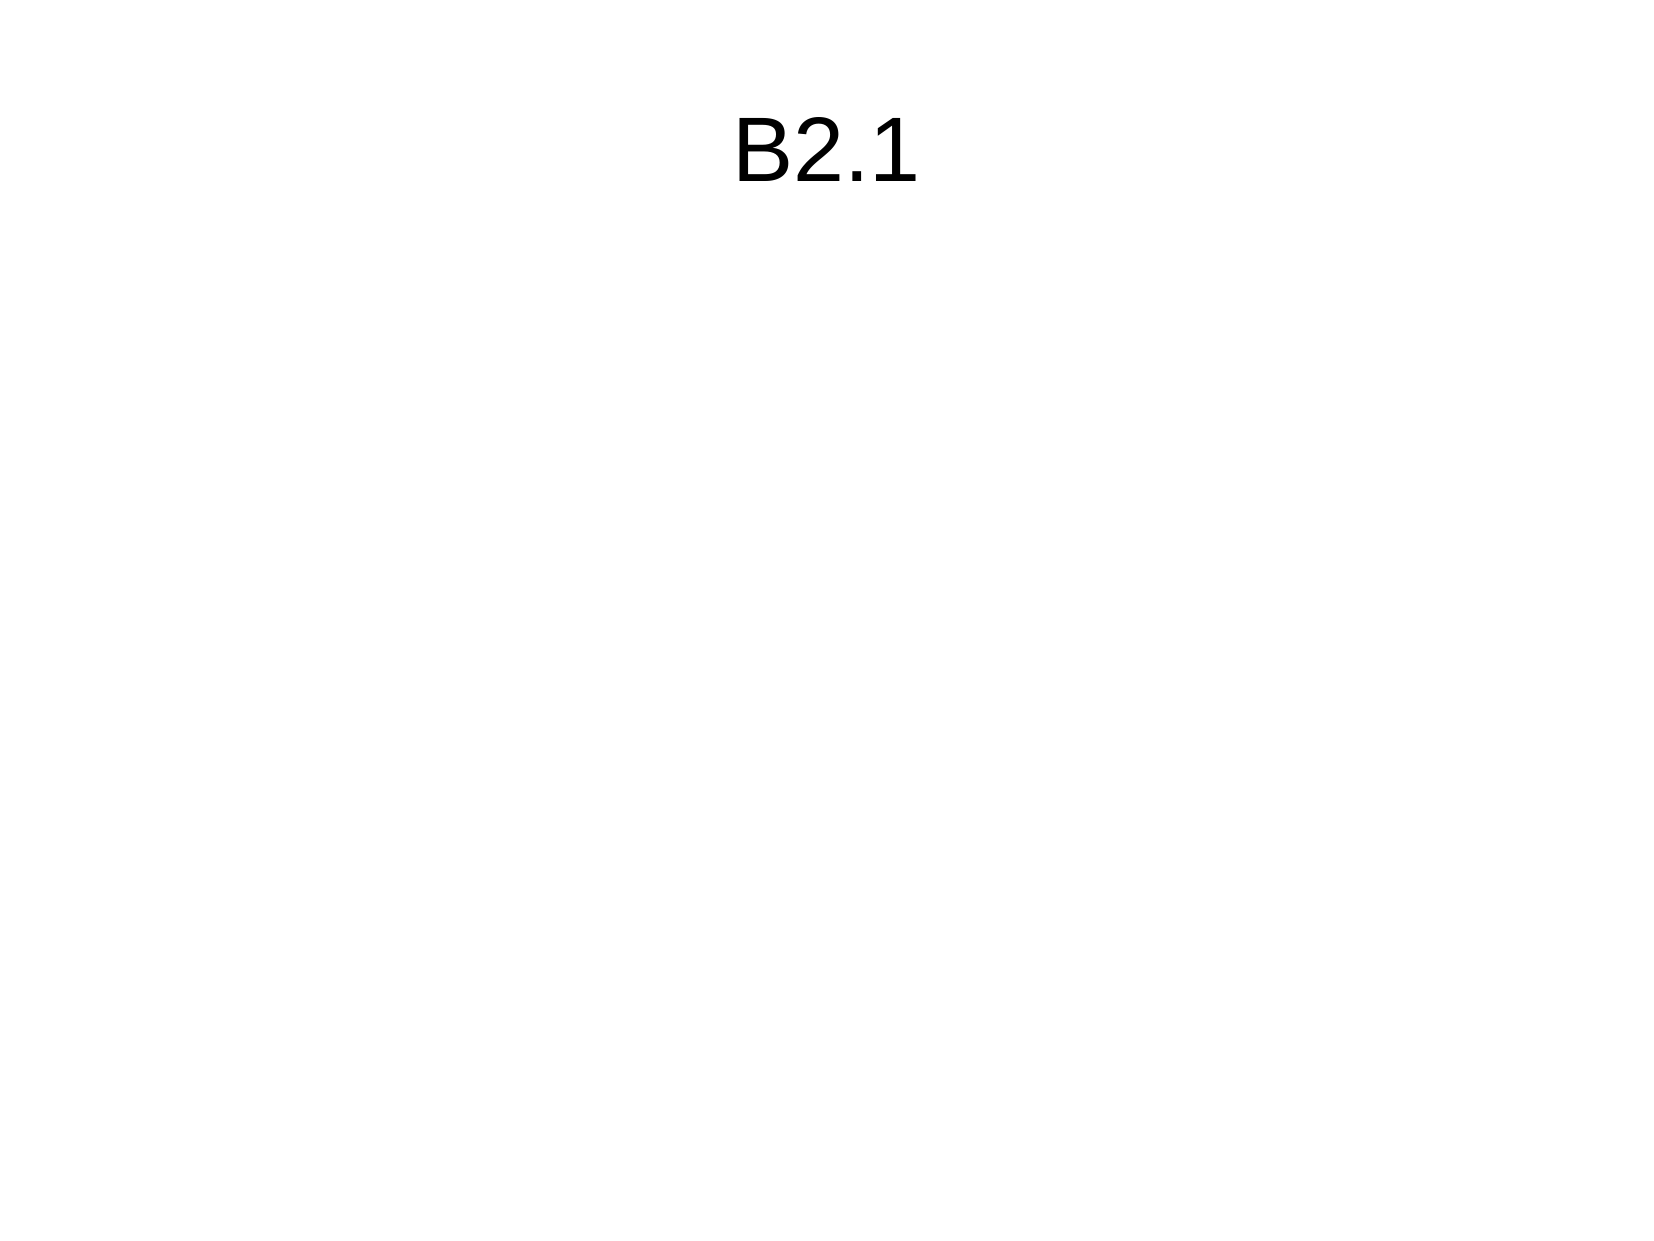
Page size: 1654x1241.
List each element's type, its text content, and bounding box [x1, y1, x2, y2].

title B2.1 [82, 56, 1571, 250]
